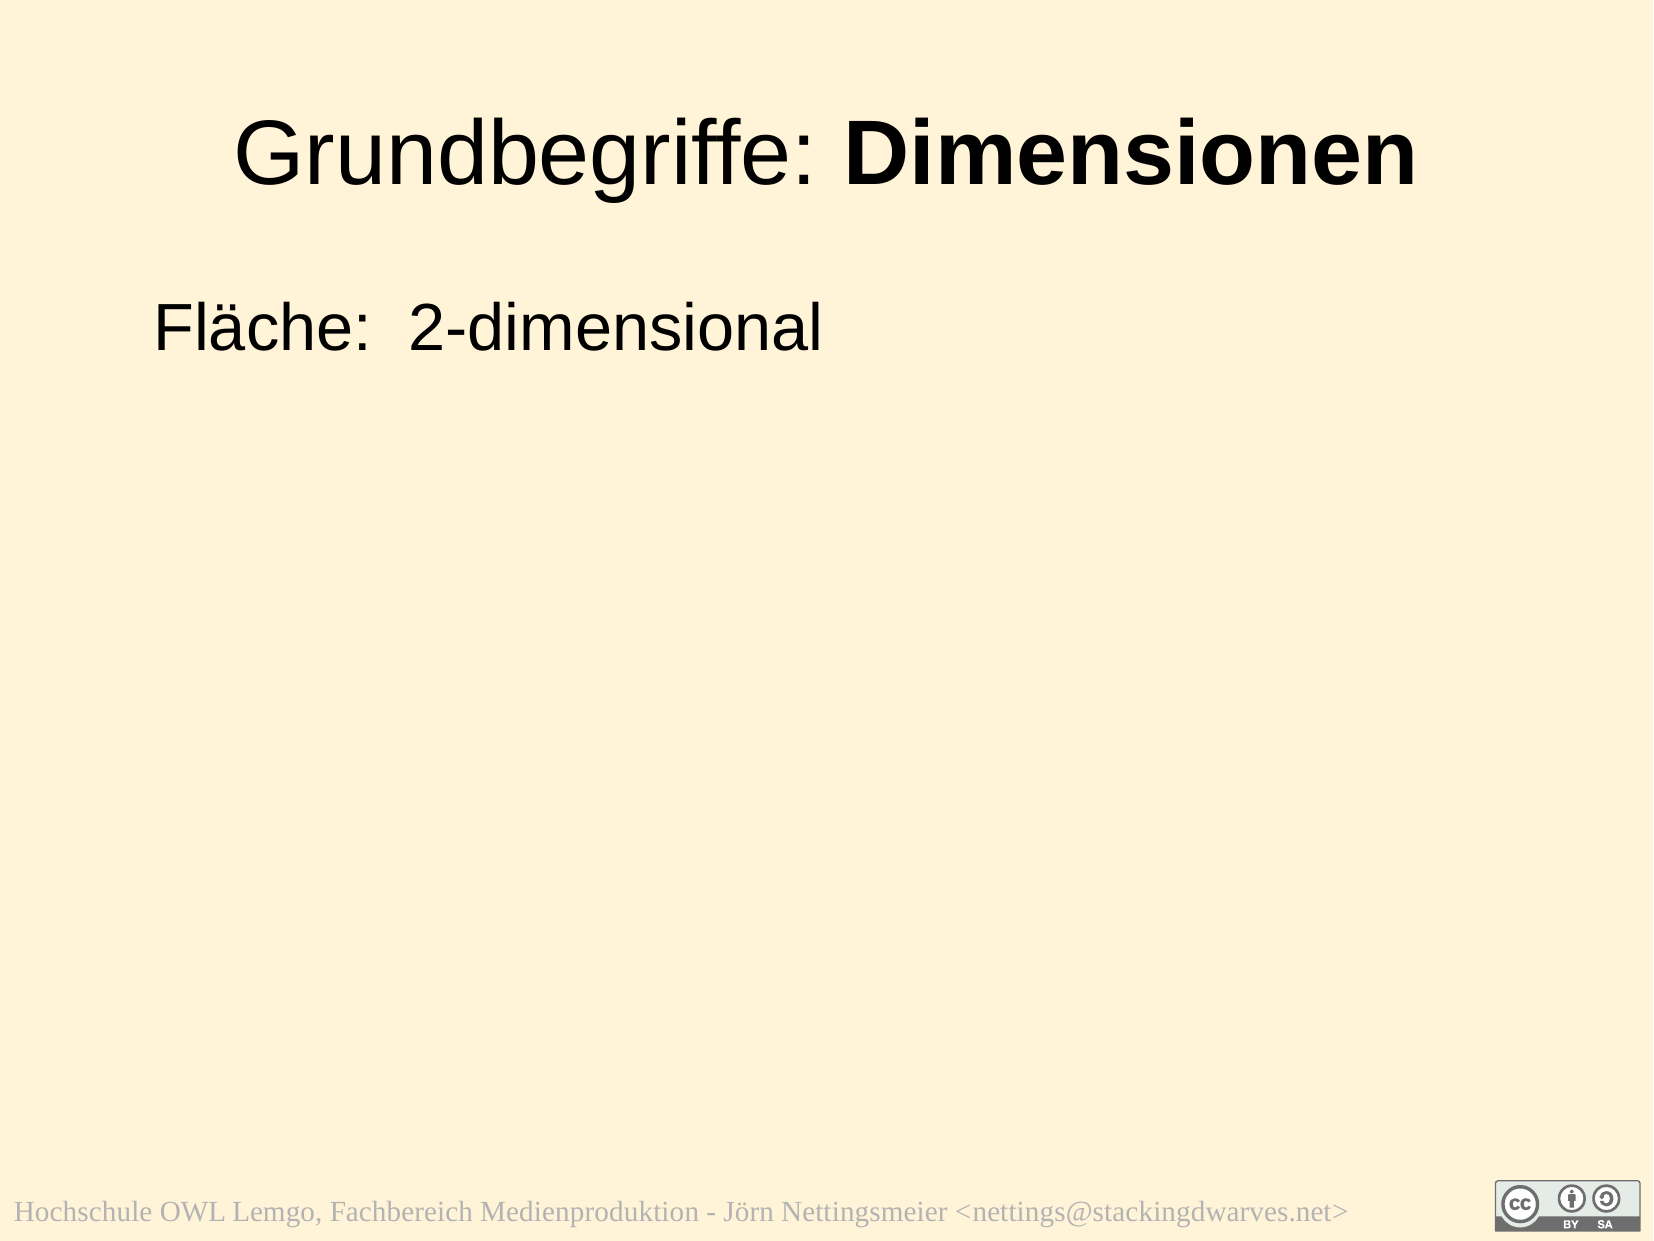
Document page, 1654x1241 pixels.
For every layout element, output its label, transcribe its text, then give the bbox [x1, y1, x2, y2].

list Fläche: 2-dimensional [82, 290, 1571, 1201]
title Grundbegriffe: Dimensionen [82, 49, 1571, 257]
